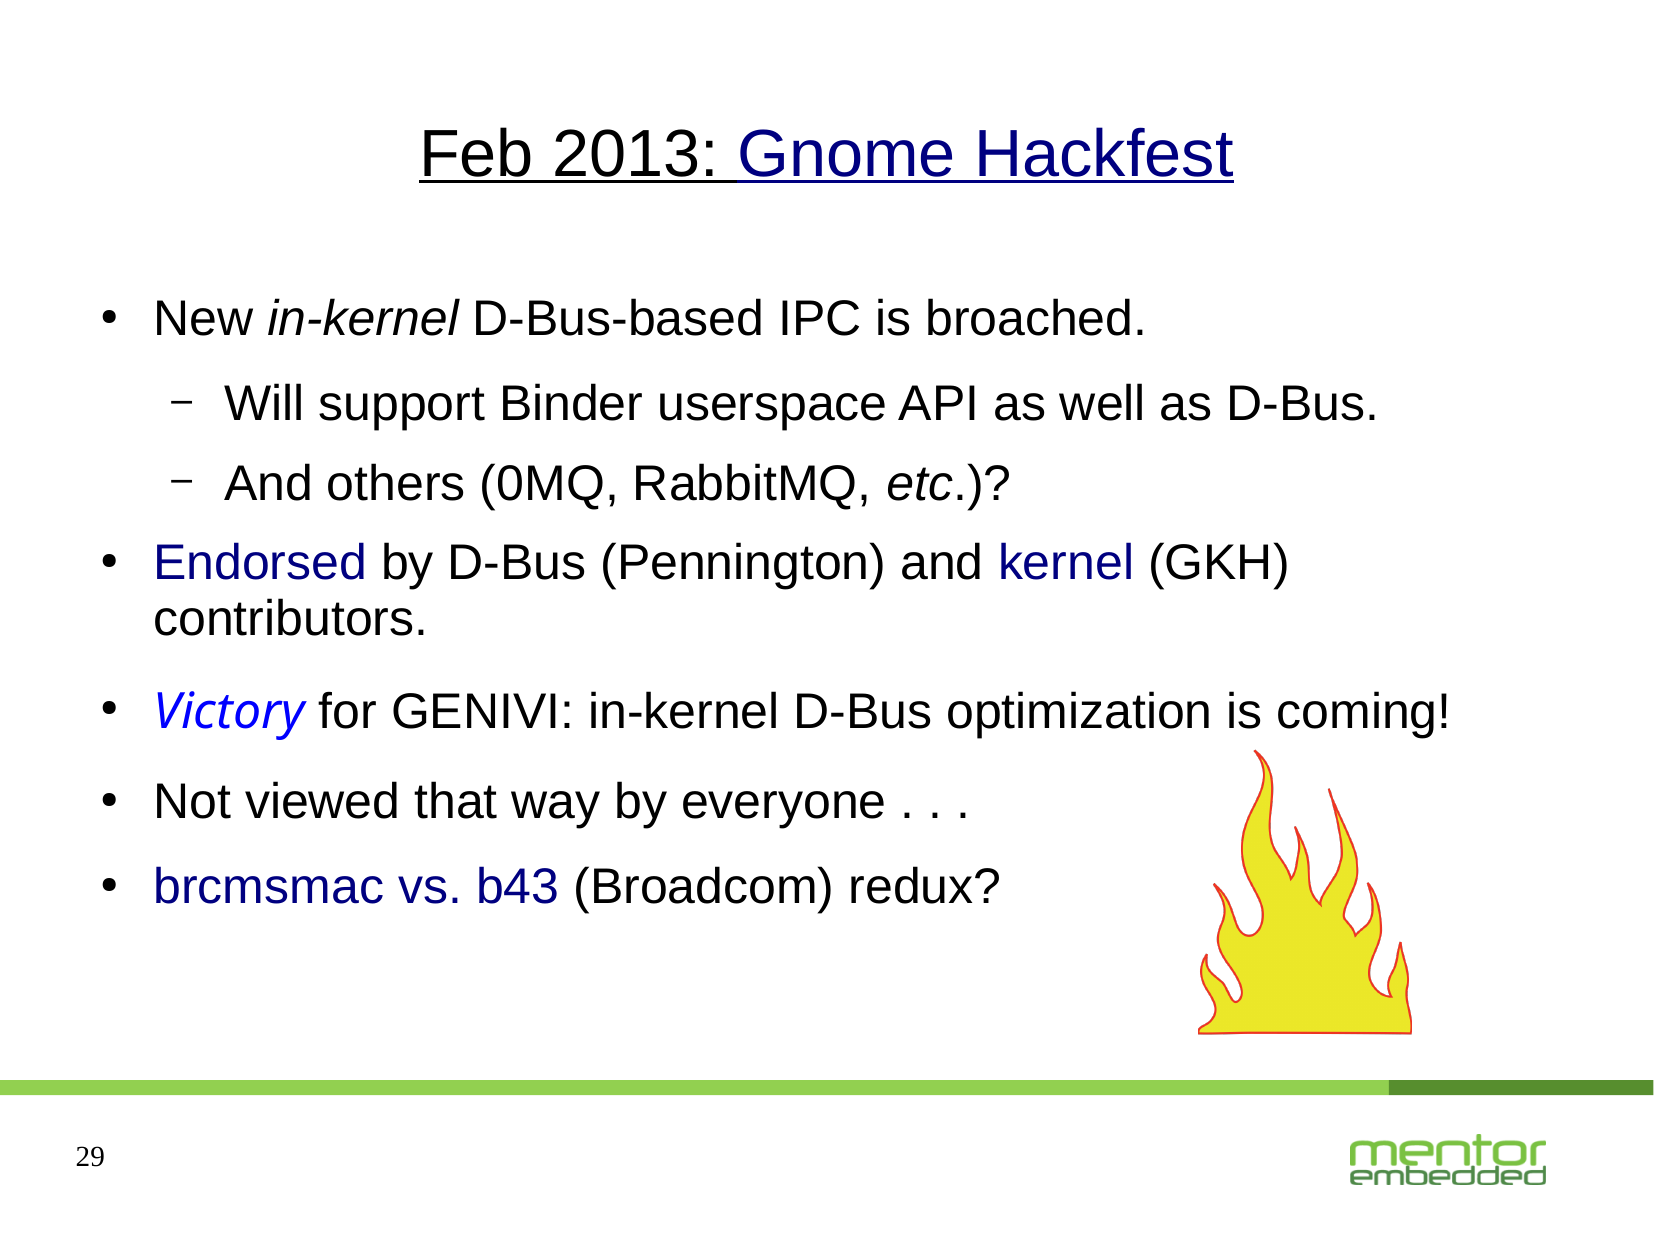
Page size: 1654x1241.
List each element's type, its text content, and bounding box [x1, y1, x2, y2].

title Feb 2013: Gnome Hackfest [82, 49, 1571, 257]
picture [1350, 1134, 1546, 1185]
picture [1198, 734, 1412, 1036]
list New in-kernel D-Bus-based IPC is broached. Will support Binder userspace API as well as D-Bus. And others (0MQ, RabbitMQ, etc.)? Endorsed by D-Bus (Pennington) and kernel (GKH) contributors. Victory for GENIVI: in-kernel D-Bus optimization is coming! Not viewed that way by everyone . . . brcmsmac vs. b43 (Broadcom) redux? [82, 290, 1538, 1010]
